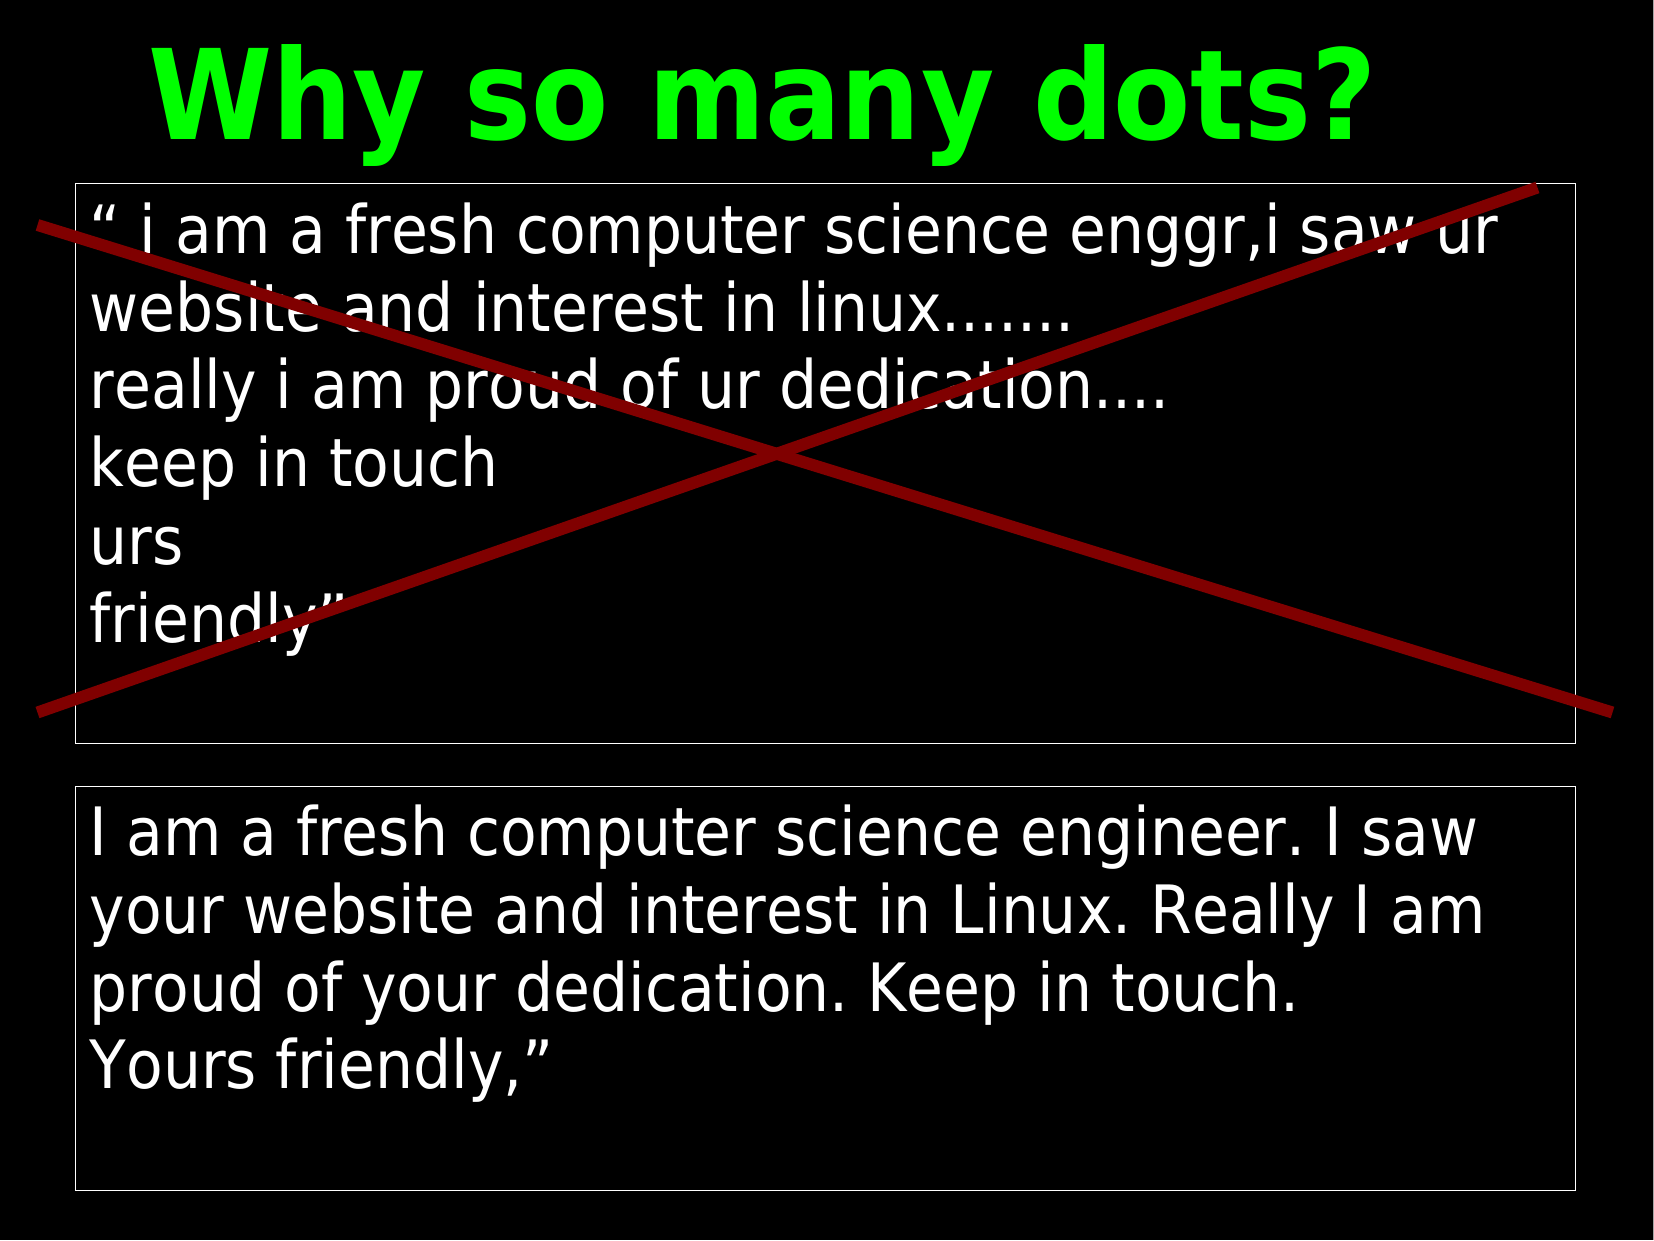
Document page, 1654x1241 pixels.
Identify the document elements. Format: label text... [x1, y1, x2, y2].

text_box I am a fresh computer science engineer. I saw your website and interest in Linux. Really I am proud of your dedication. Keep in touch. Yours friendly,” [75, 786, 1576, 1191]
text_box “ i am a fresh computer science enggr,i saw ur website and interest in linux....... really i am proud of ur dedication.... keep in touch urs friendly” [75, 244, 755, 692]
text_box “ i am a fresh computer science enggr,i saw ur website and interest in linux....... really i am proud of ur dedication.... keep in touch urs friendly” [798, 183, 1576, 694]
text_box Why so many dots? [134, 15, 1597, 177]
text_box “ i am a fresh computer science enggr,i saw ur website and interest in linux....... really i am proud of ur dedication.... keep in touch urs friendly” [75, 461, 1576, 744]
text_box “ i am a fresh computer science enggr,i saw ur website and interest in linux....... really i am proud of ur dedication.... keep in touch urs friendly” [75, 183, 1529, 447]
